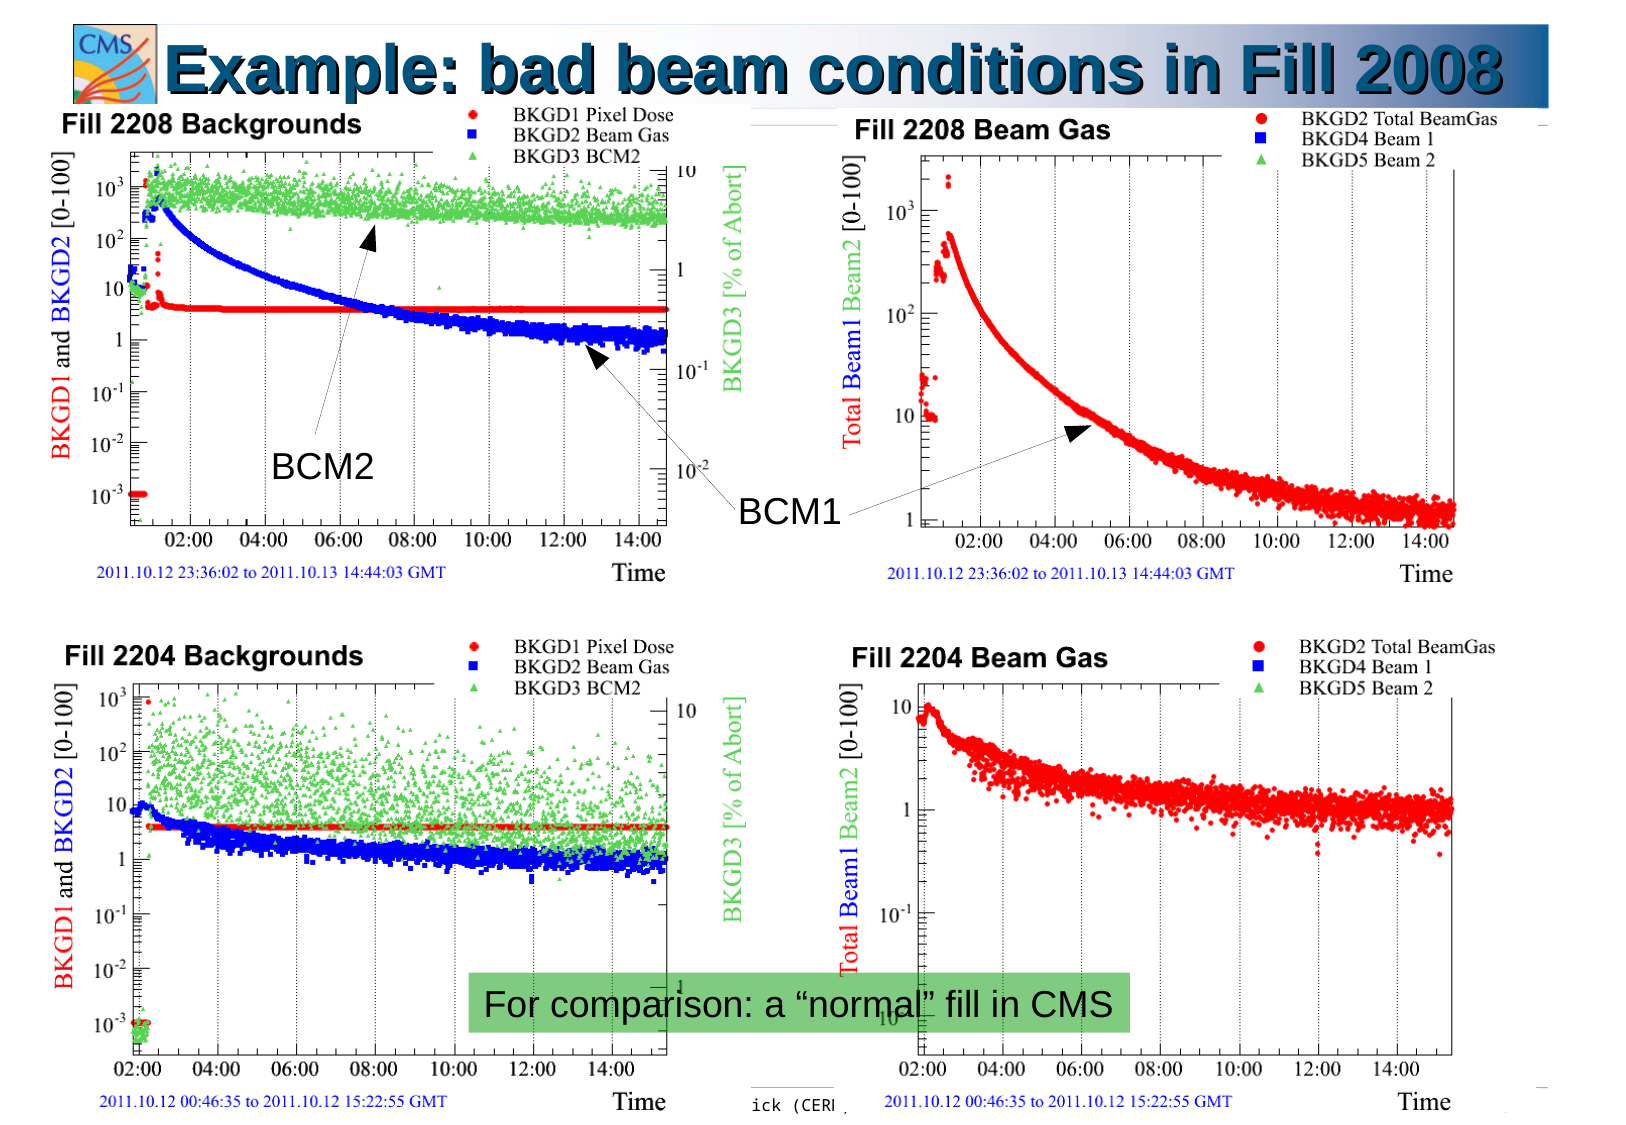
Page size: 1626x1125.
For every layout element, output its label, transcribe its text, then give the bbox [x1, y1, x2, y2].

picture [46, 24, 751, 583]
picture [49, 636, 751, 1112]
text_box BCM2 [256, 434, 391, 495]
text_box BCM1 [723, 479, 858, 540]
text_box For comparison: a “normal” fill in CMS [468, 972, 1130, 1033]
title Example: bad beam conditions in Fill 2008 [152, 21, 1516, 117]
picture [834, 636, 1536, 1112]
picture [837, 24, 1551, 584]
